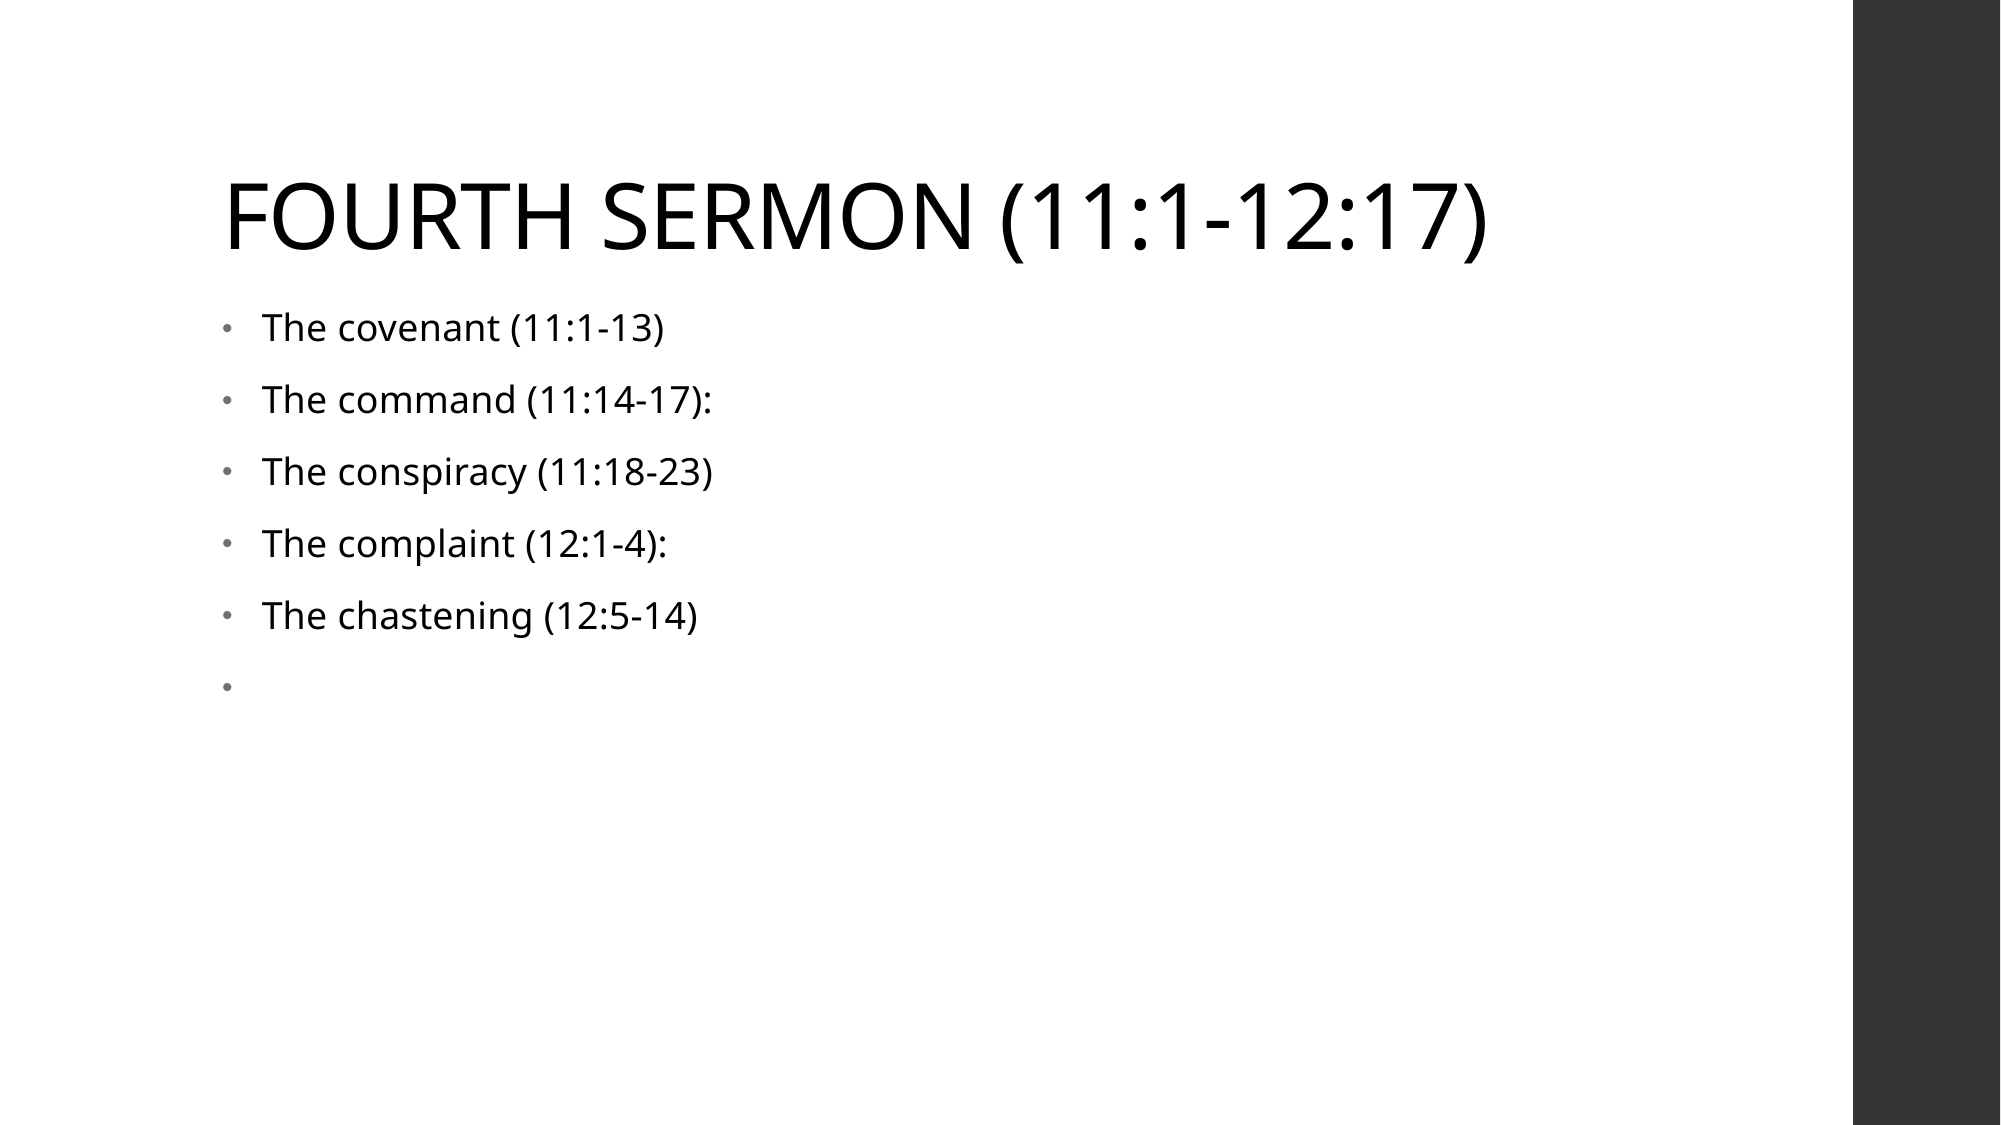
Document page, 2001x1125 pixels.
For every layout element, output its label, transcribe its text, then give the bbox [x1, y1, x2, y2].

list The covenant (11:1-13) The command (11:14-17): The conspiracy (11:18-23) The complaint (12:1-4): The chastening (12:5-14) [206, 299, 1617, 1014]
title FOURTH SERMON (11:1-12:17) [206, 60, 1797, 278]
